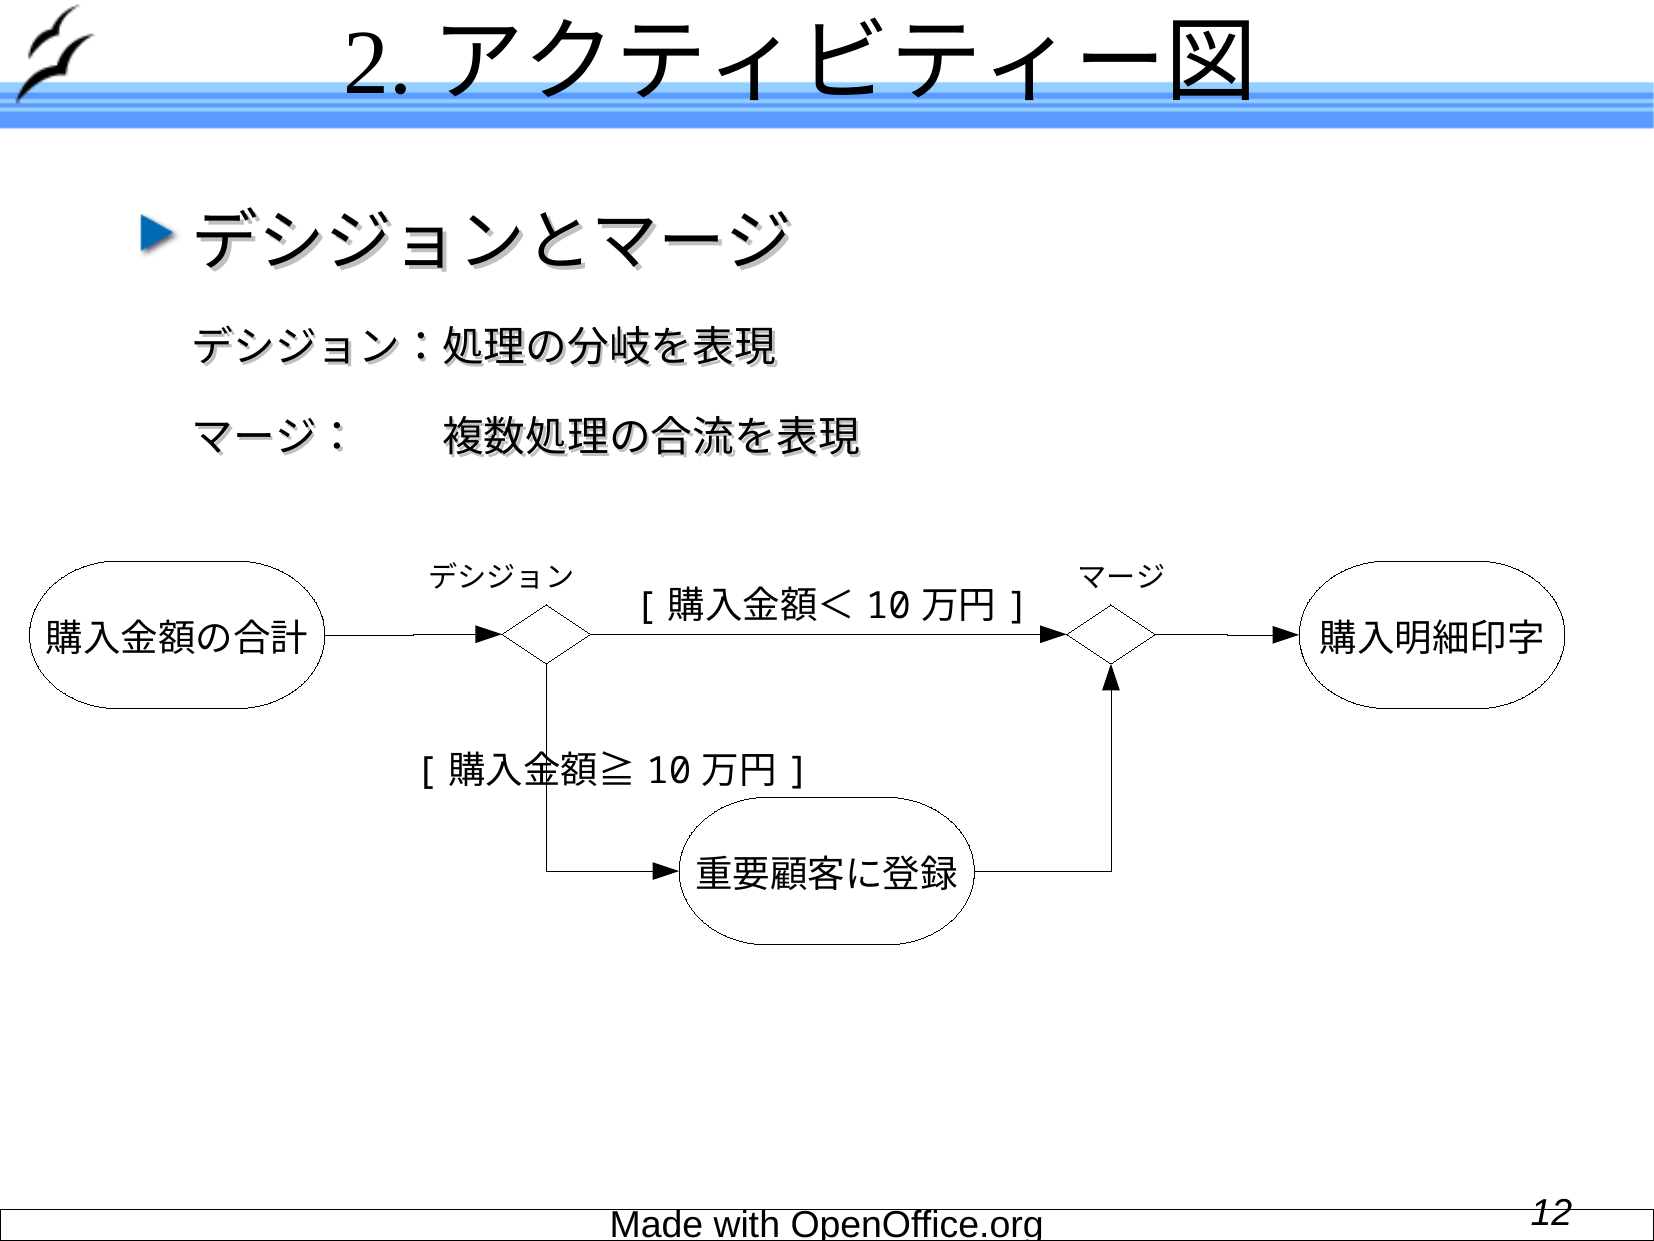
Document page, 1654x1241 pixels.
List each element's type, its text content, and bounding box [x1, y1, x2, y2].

text_box [購入金額＜10万円] [620, 567, 1018, 621]
list デシジョンとマージ デシジョン：処理の分岐を表現 マージ： 複数処理の合流を表現 [120, 187, 1533, 1195]
text_box 購入明細印字 [1299, 561, 1565, 709]
text_box 購入金額の合計 [29, 561, 325, 709]
text_box デシジョン [413, 546, 591, 591]
title 2.アクティビティー図 [94, 0, 1507, 107]
picture [0, 0, 1654, 133]
text_box 重要顧客に登録 [679, 797, 975, 945]
text_box マージ [1062, 546, 1182, 591]
